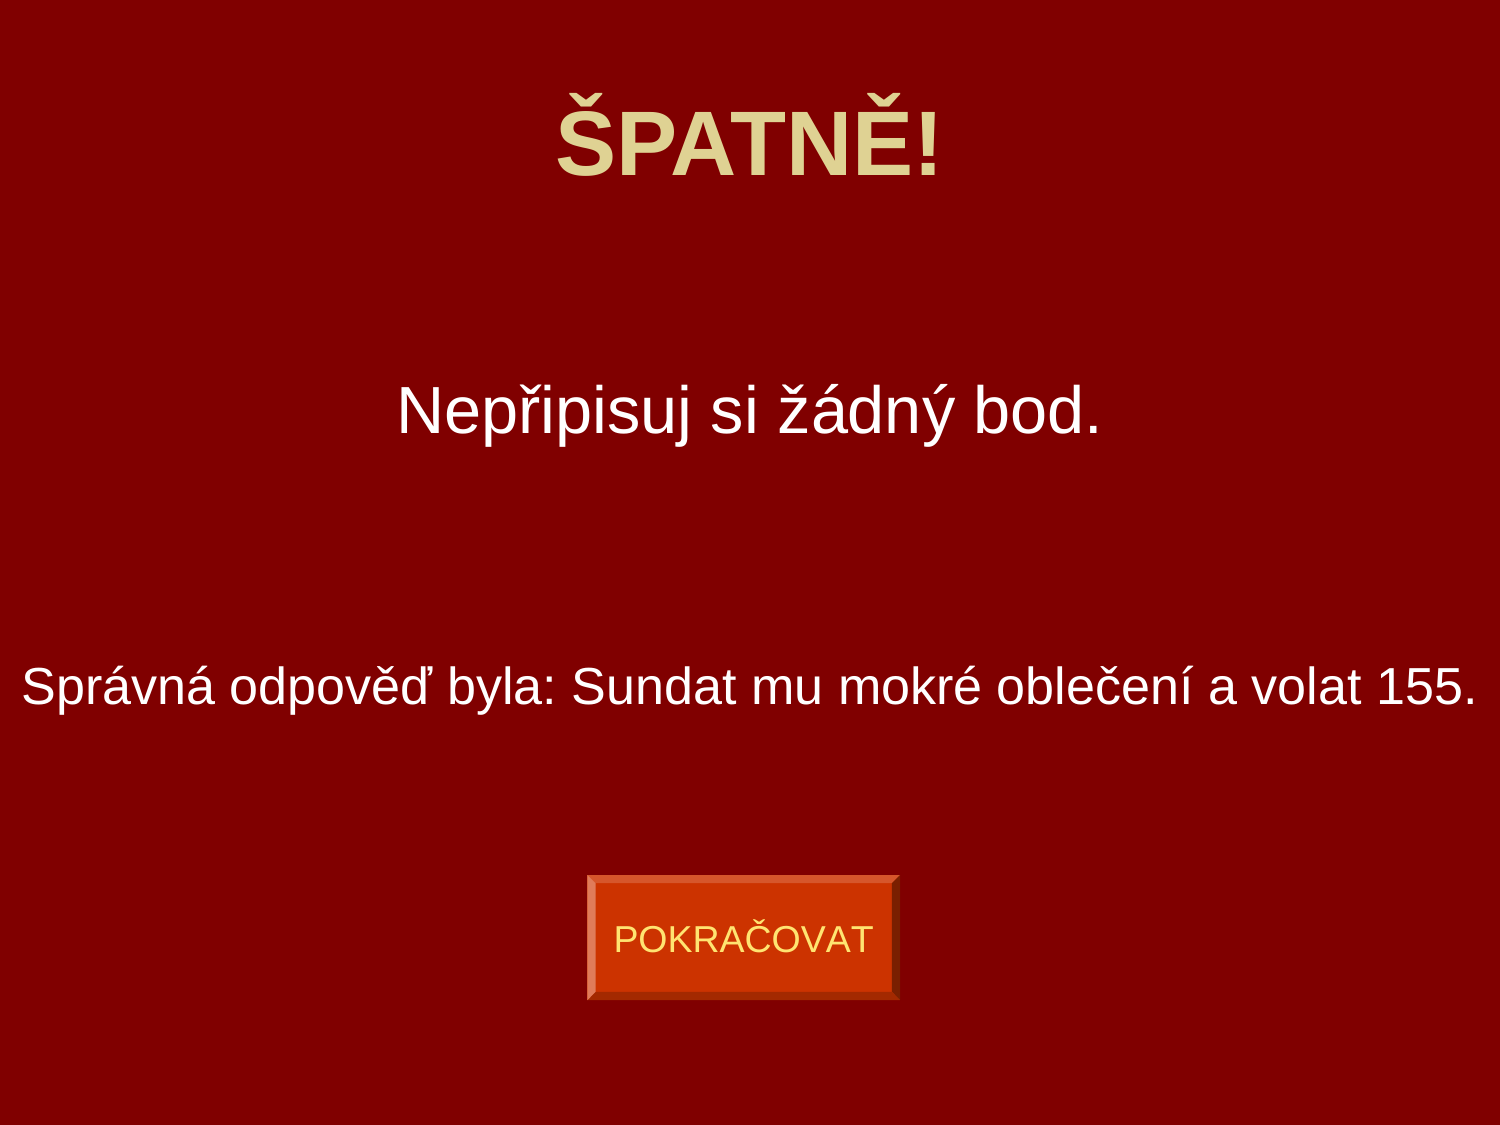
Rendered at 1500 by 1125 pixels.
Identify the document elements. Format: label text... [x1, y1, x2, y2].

title ŠPATNĚ! [75, 45, 1426, 233]
list Nepřipisuj si žádný bod. Správná odpověď byla: Sundat mu mokré oblečení a volat 155. [0, 262, 1500, 1006]
text_box POKRAČOVAT [596, 884, 891, 991]
